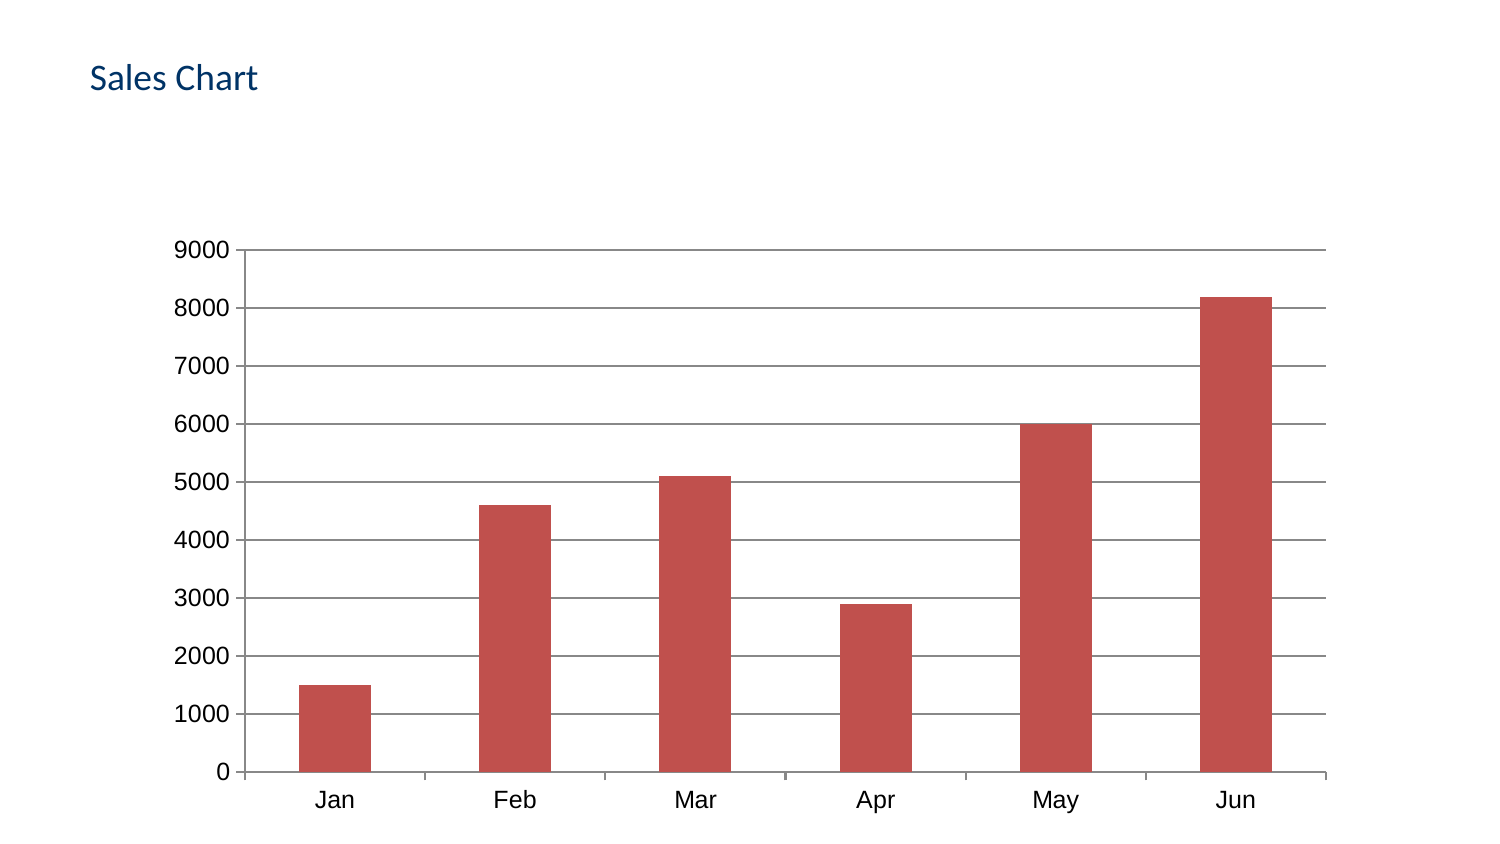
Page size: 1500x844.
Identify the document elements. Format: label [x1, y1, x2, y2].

chart [150, 225, 1350, 825]
